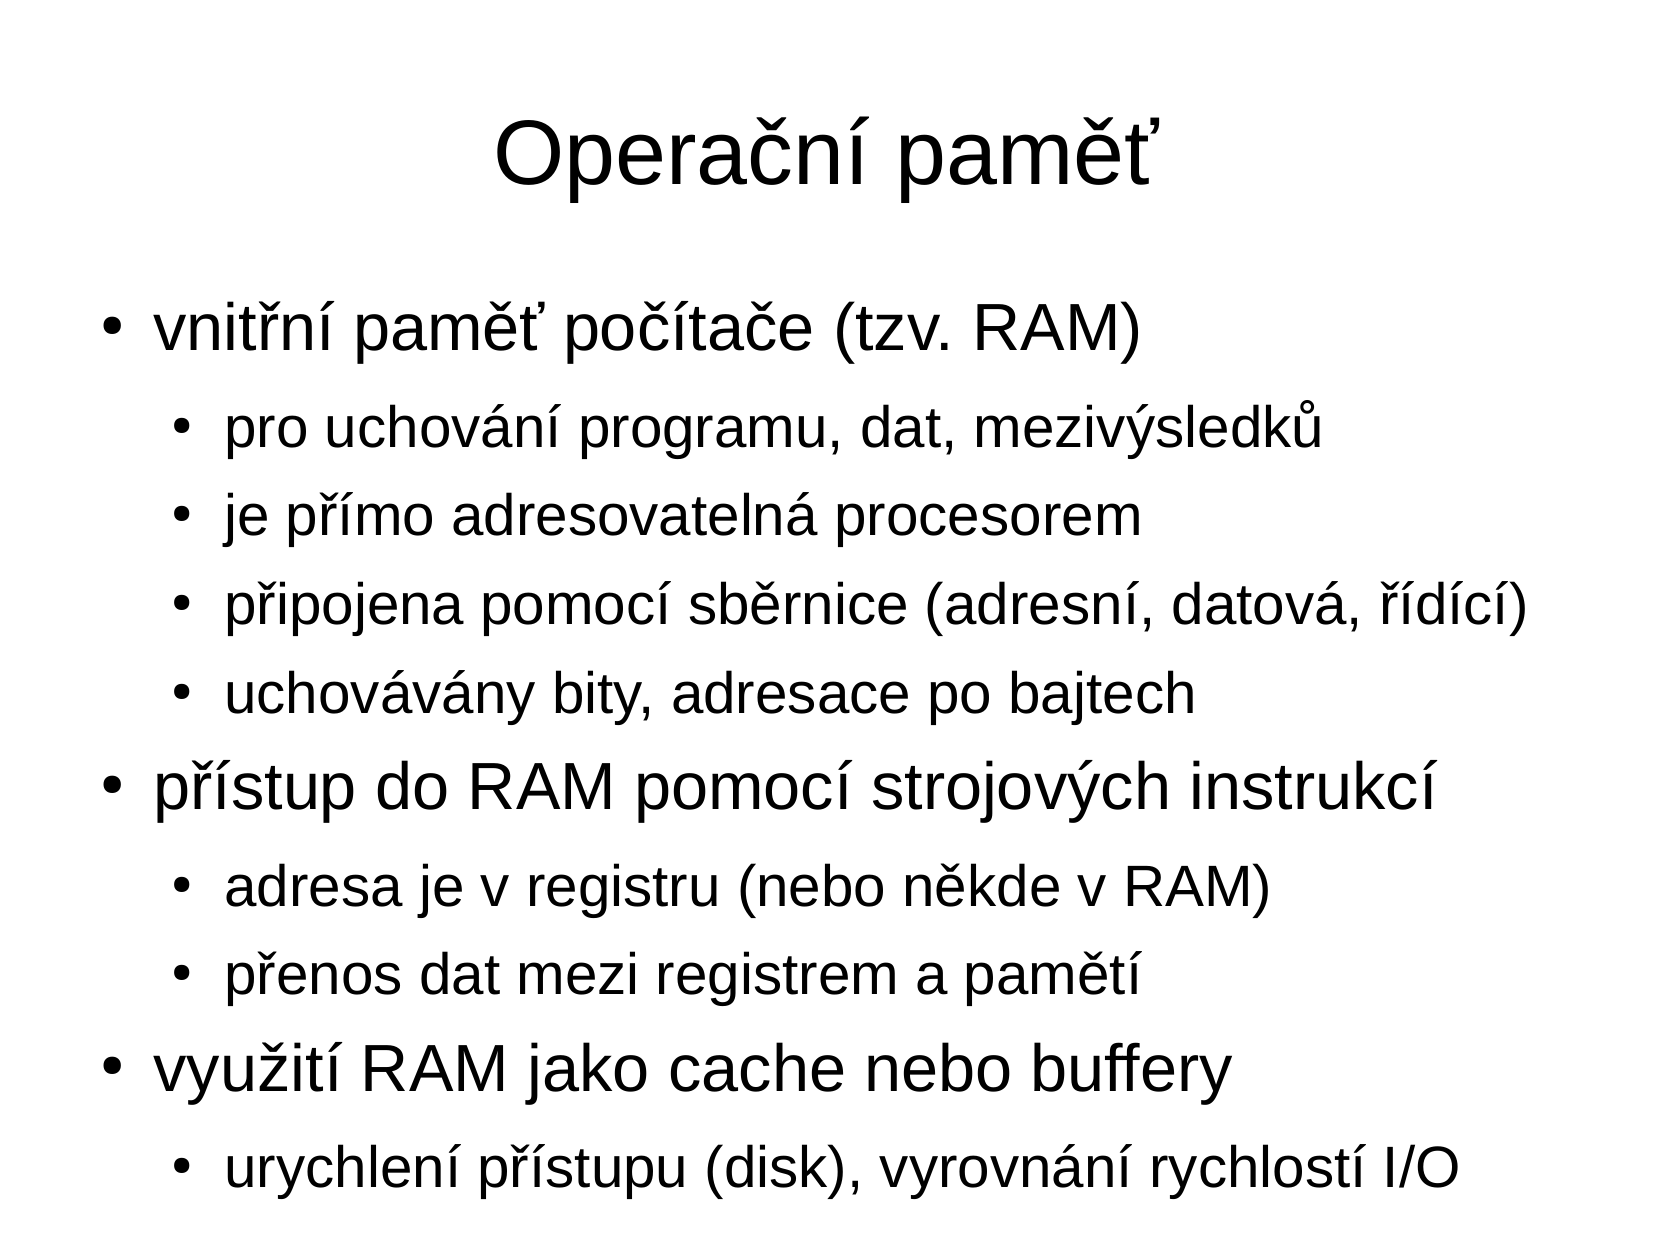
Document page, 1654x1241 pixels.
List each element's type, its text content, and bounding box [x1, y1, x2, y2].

title Operační paměť [82, 56, 1571, 250]
list vnitřní paměť počítače (tzv. RAM) pro uchování programu, dat, mezivýsledků je přímo adresovatelná procesorem připojena pomocí sběrnice (adresní, datová, řídící) uchovávány bity, adresace po bajtech přístup do RAM pomocí strojových instrukcí adresa je v registru (nebo někde v RAM) přenos dat mezi registrem a pamětí využití RAM jako cache nebo buffery urychlení přístupu (disk), vyrovnání rychlostí I/O [82, 290, 1571, 1201]
